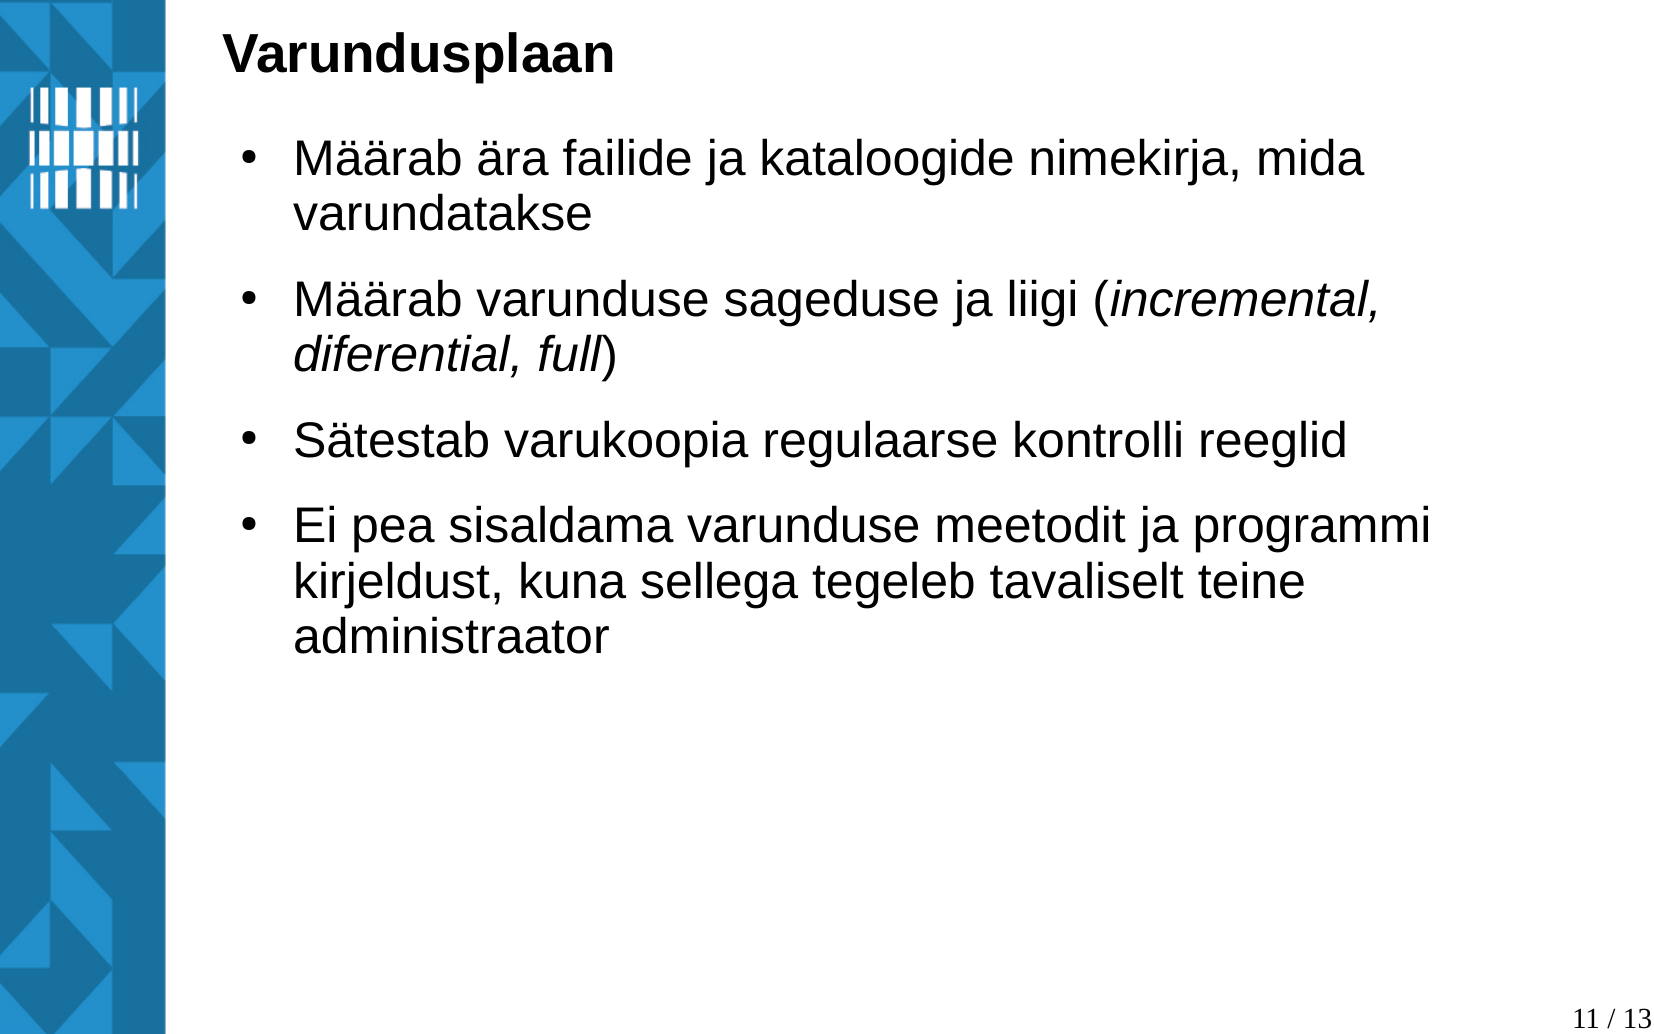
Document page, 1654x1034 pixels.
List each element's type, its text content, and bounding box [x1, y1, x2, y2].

title Varundusplaan [222, 11, 1539, 95]
list Määrab ära failide ja kataloogide nimekirja, mida varundatakse Määrab varunduse sageduse ja liigi (incremental, diferential, full) Sätestab varukoopia regulaarse kontrolli reeglid Ei pea sisaldama varunduse meetodit ja programmi kirjeldust, kuna sellega tegeleb tavaliselt teine administraator [222, 129, 1595, 997]
